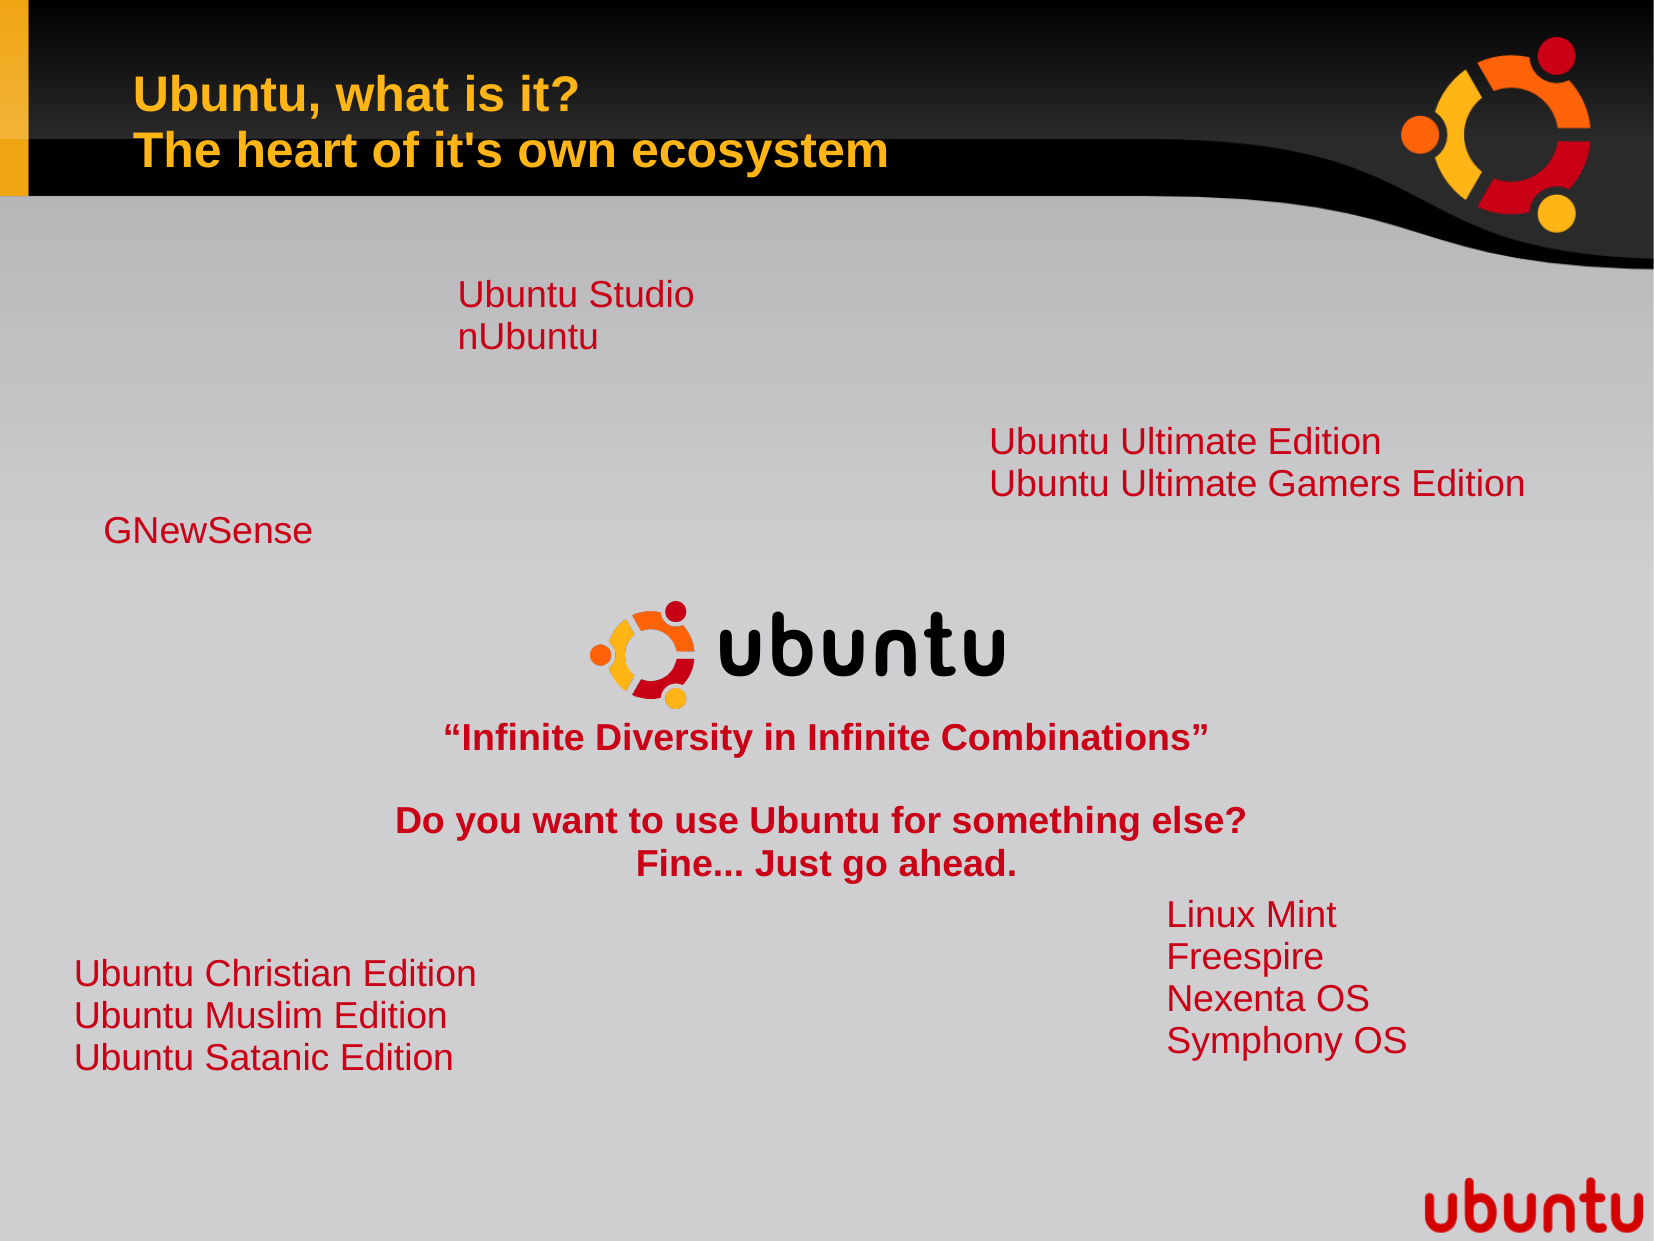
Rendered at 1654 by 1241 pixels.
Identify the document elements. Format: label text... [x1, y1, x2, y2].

text_box Ubuntu Studio nUbuntu [442, 265, 1093, 365]
text_box “Infinite Diversity in Infinite Combinations” Do you want to use Ubuntu for something else? Fine... Just go ahead. [324, 708, 1329, 892]
text_box Ubuntu, what is it? The heart of it's own ecosystem [118, 59, 1294, 186]
text_box GNewSense [88, 501, 414, 559]
picture [0, 0, 1654, 1241]
text_box Ubuntu Ultimate Edition Ubuntu Ultimate Gamers Edition [974, 413, 1625, 513]
text_box Ubuntu Christian Edition Ubuntu Muslim Edition Ubuntu Satanic Edition [59, 944, 709, 1086]
text_box Linux Mint Freespire Nexenta OS Symphony OS [1151, 885, 1536, 1111]
